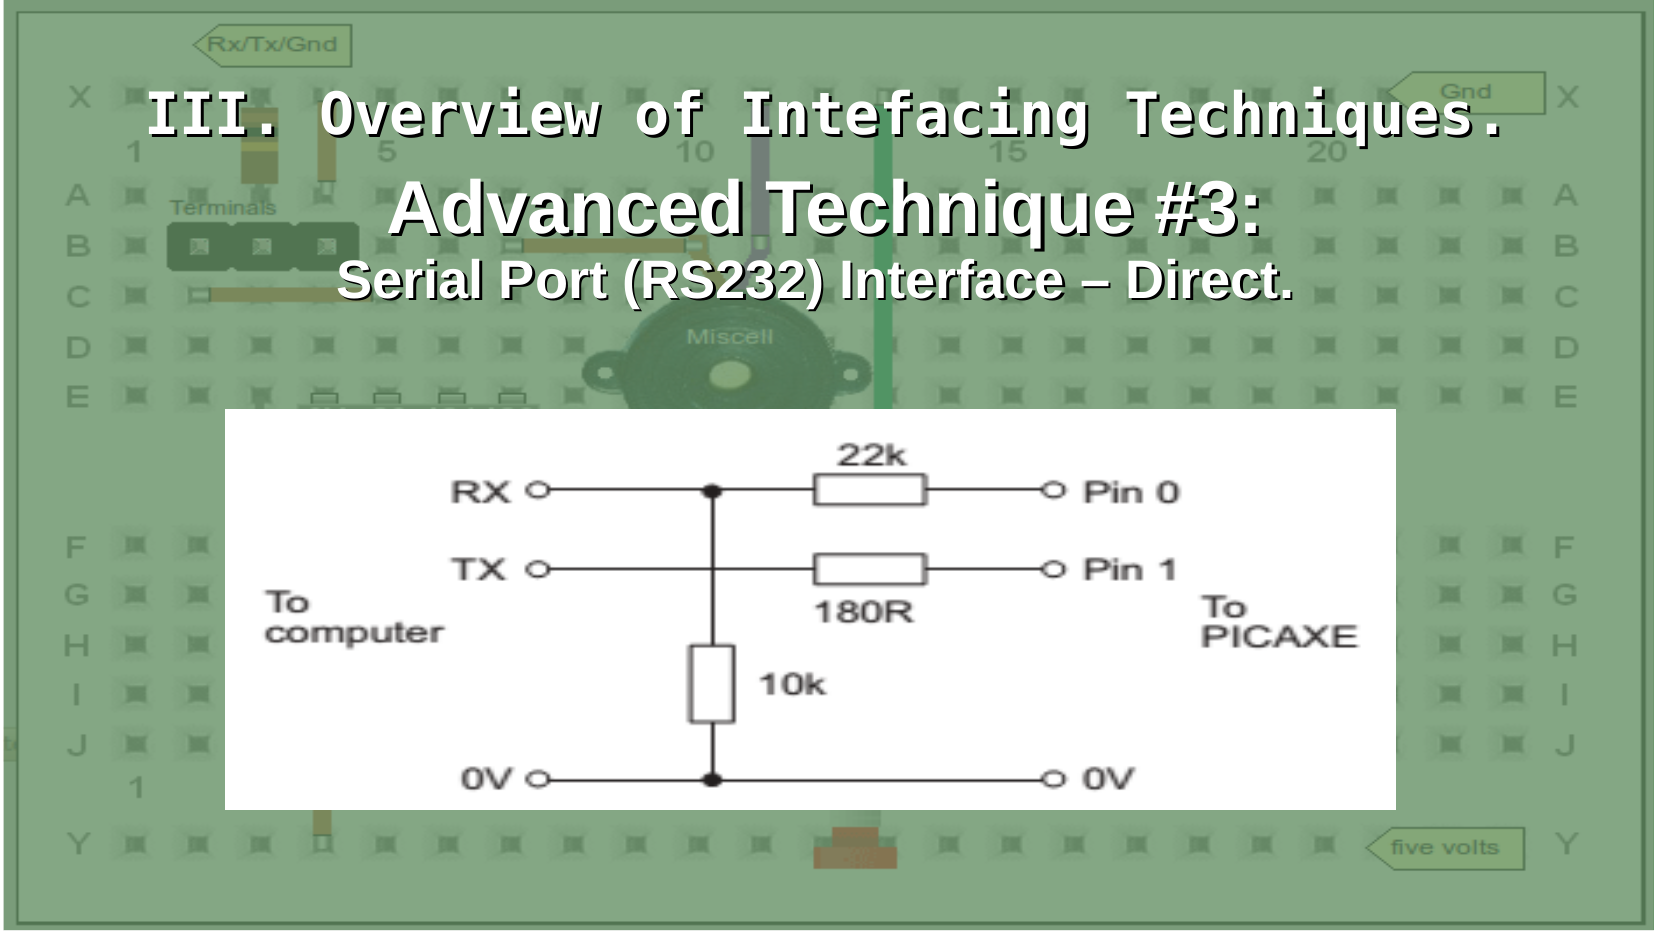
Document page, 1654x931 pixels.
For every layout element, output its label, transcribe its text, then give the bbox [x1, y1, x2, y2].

subtitle Advanced Technique #3: Serial Port (RS232) Interface – Direct. [71, 165, 1561, 886]
picture [3, 0, 1654, 931]
title III. Overview of Intefacing Techniques. [82, 28, 1571, 202]
